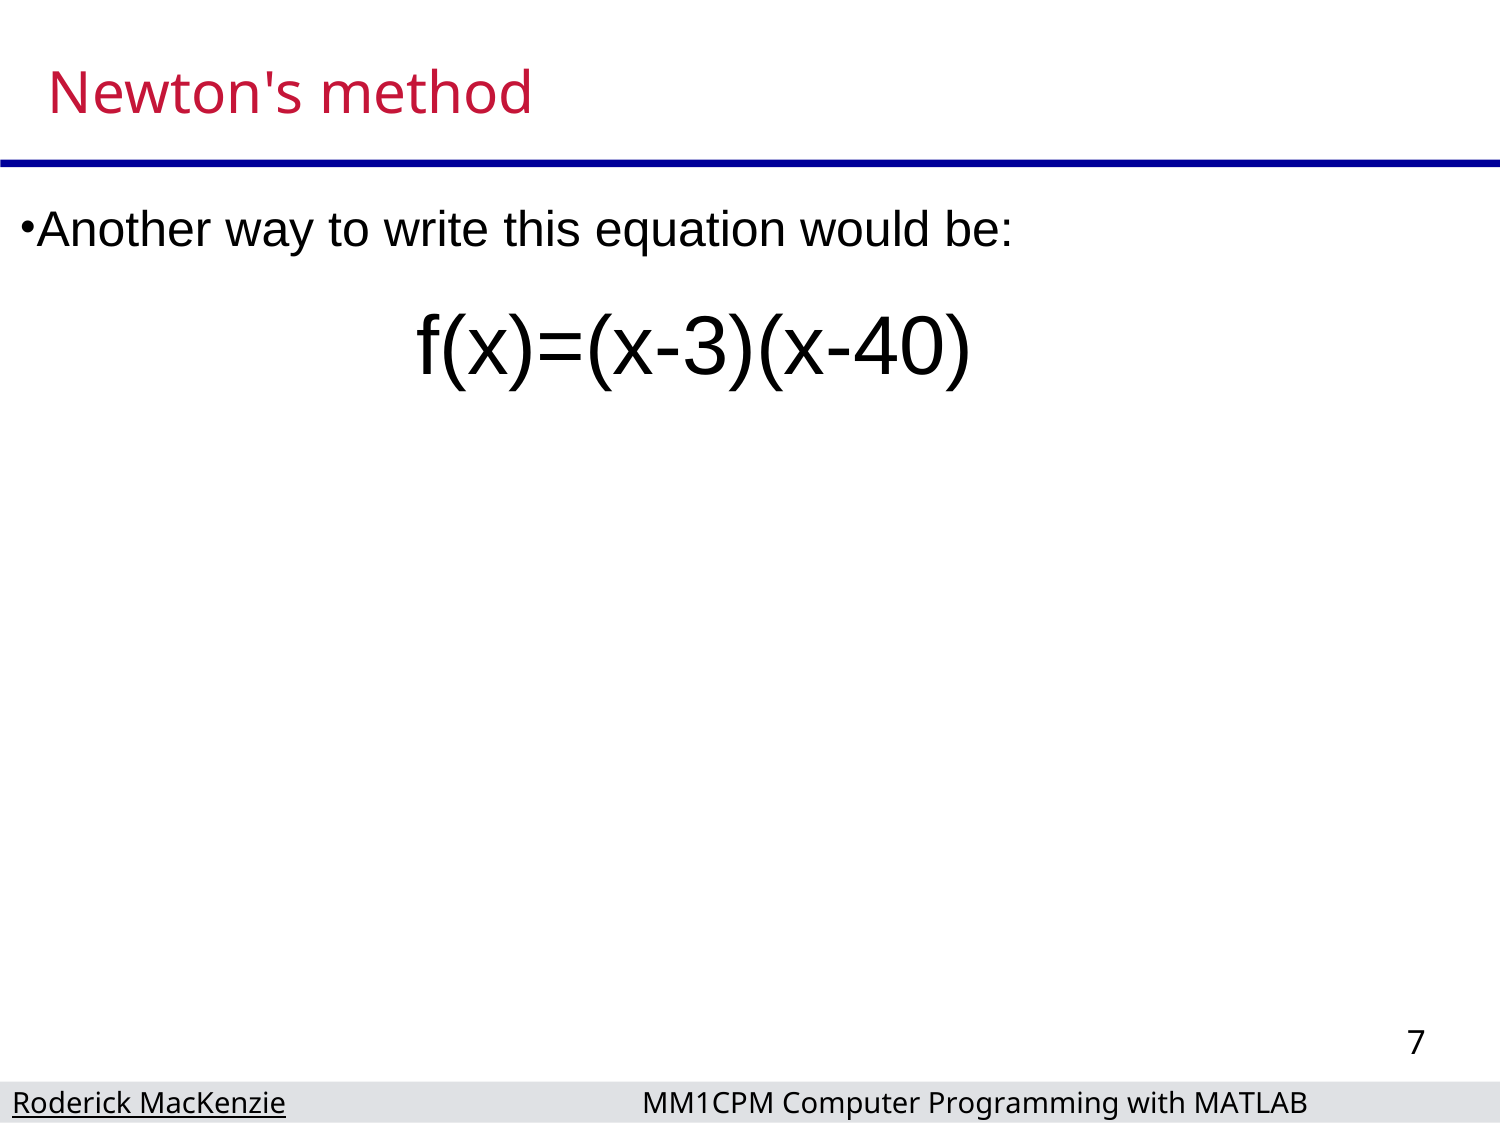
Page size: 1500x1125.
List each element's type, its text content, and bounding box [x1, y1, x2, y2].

text_box f(x)=(x-3)(x-40) [401, 283, 1023, 402]
title Newton's method [33, 37, 1271, 145]
text_box <number> [1392, 1013, 1500, 1084]
text_box Another way to write this equation would be: [4, 189, 1410, 265]
